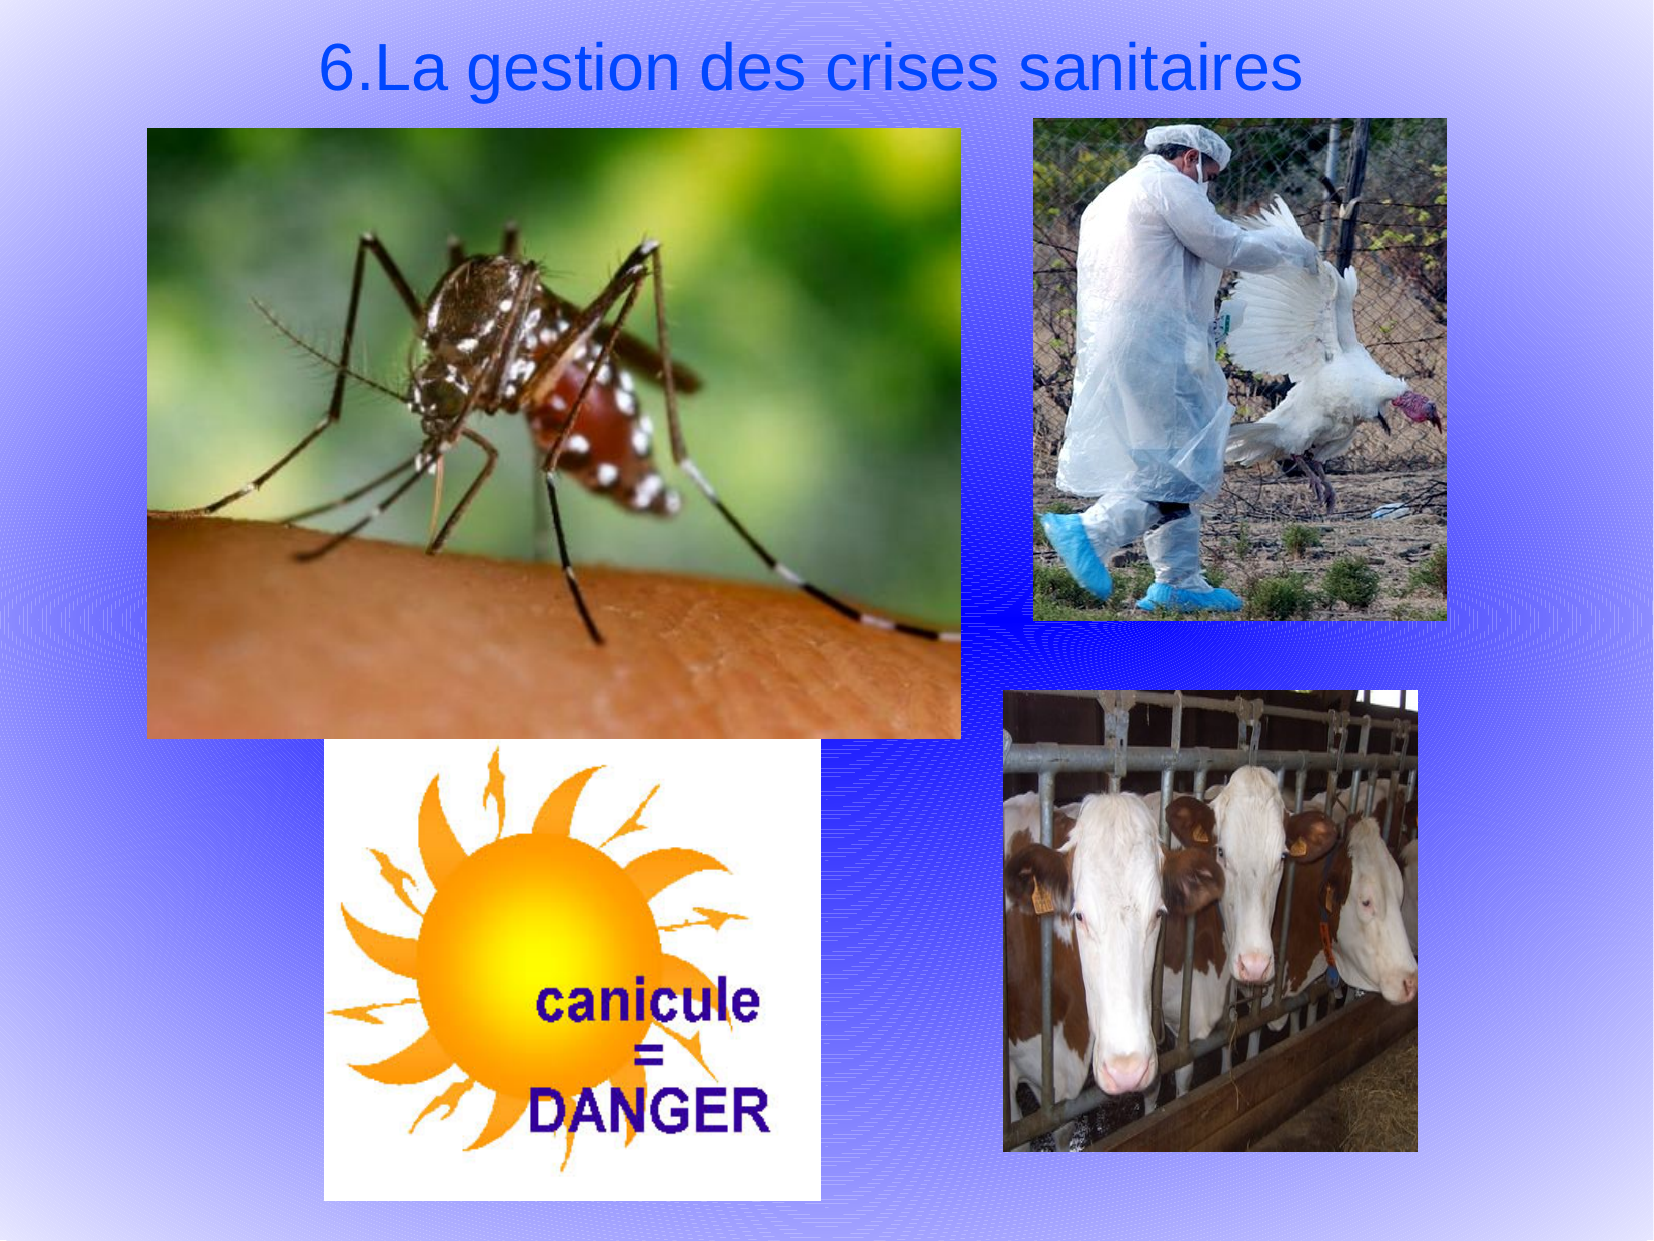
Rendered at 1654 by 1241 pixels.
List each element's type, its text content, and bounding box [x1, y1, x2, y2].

title 6.La gestion des crises sanitaires [76, 29, 1565, 105]
picture [147, 128, 961, 1201]
picture [1003, 690, 1418, 1152]
picture [1033, 118, 1447, 621]
